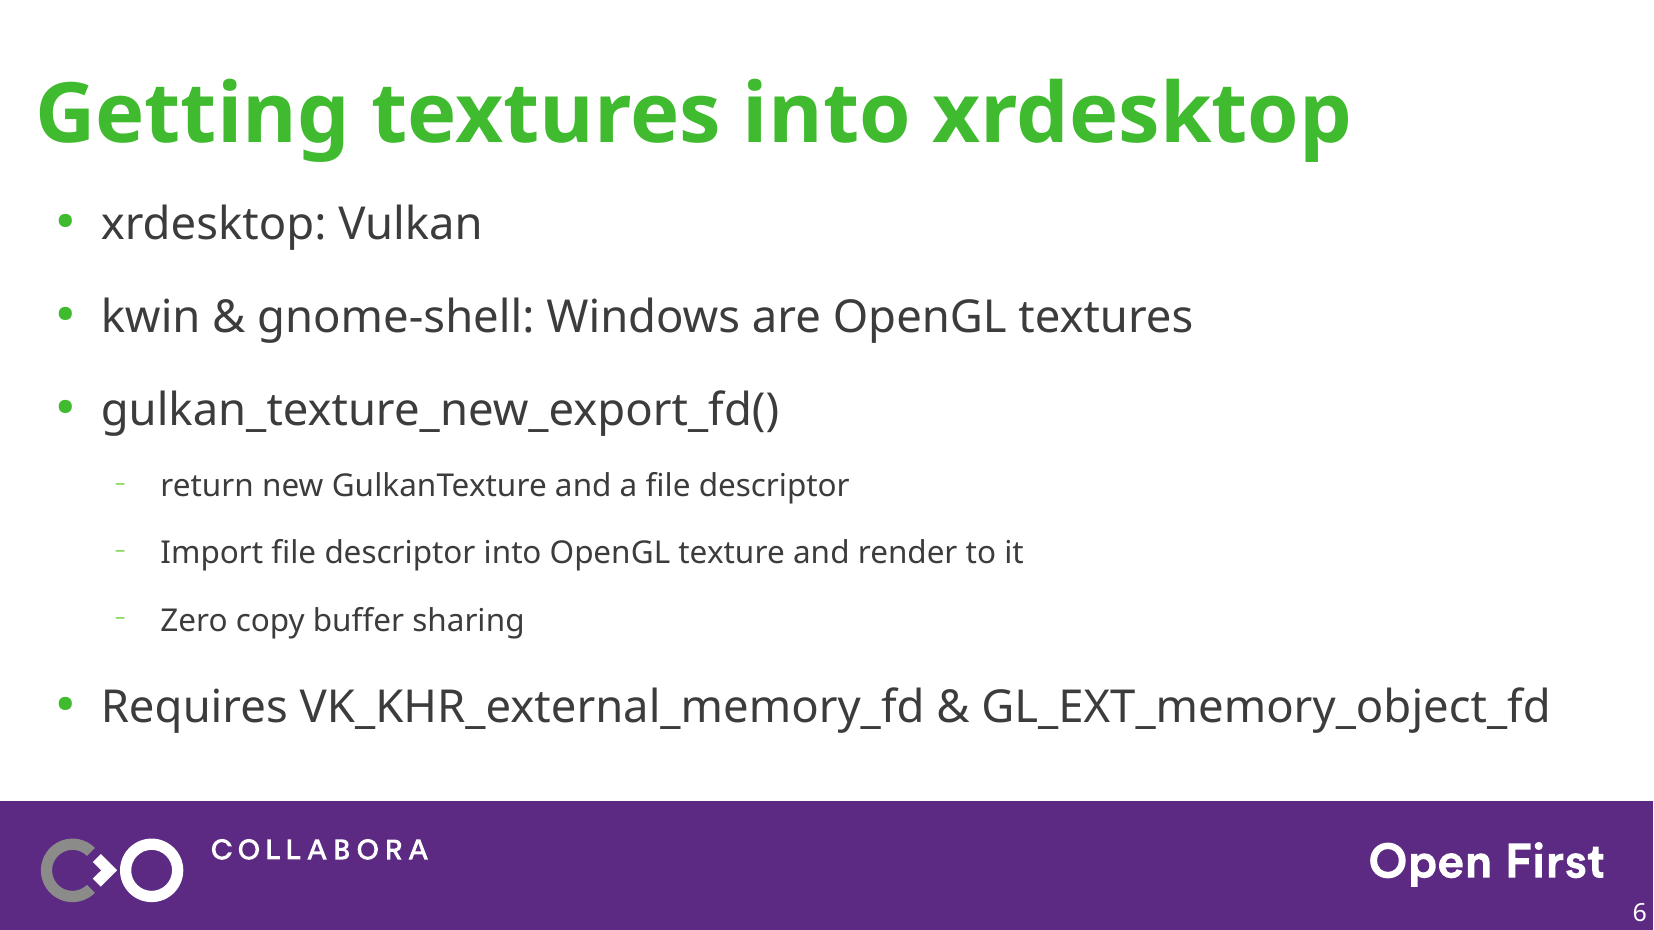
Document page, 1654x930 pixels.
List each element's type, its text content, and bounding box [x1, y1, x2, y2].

list xrdesktop: Vulkan kwin & gnome-shell: Windows are OpenGL textures gulkan_texture_new_export_fd() return new GulkanTexture and a file descriptor Import file descriptor into OpenGL texture and render to it Zero copy buffer sharing Requires VK_KHR_external_memory_fd & GL_EXT_memory_object_fd [41, 160, 1613, 804]
title Getting textures into xrdesktop [35, 61, 1608, 159]
